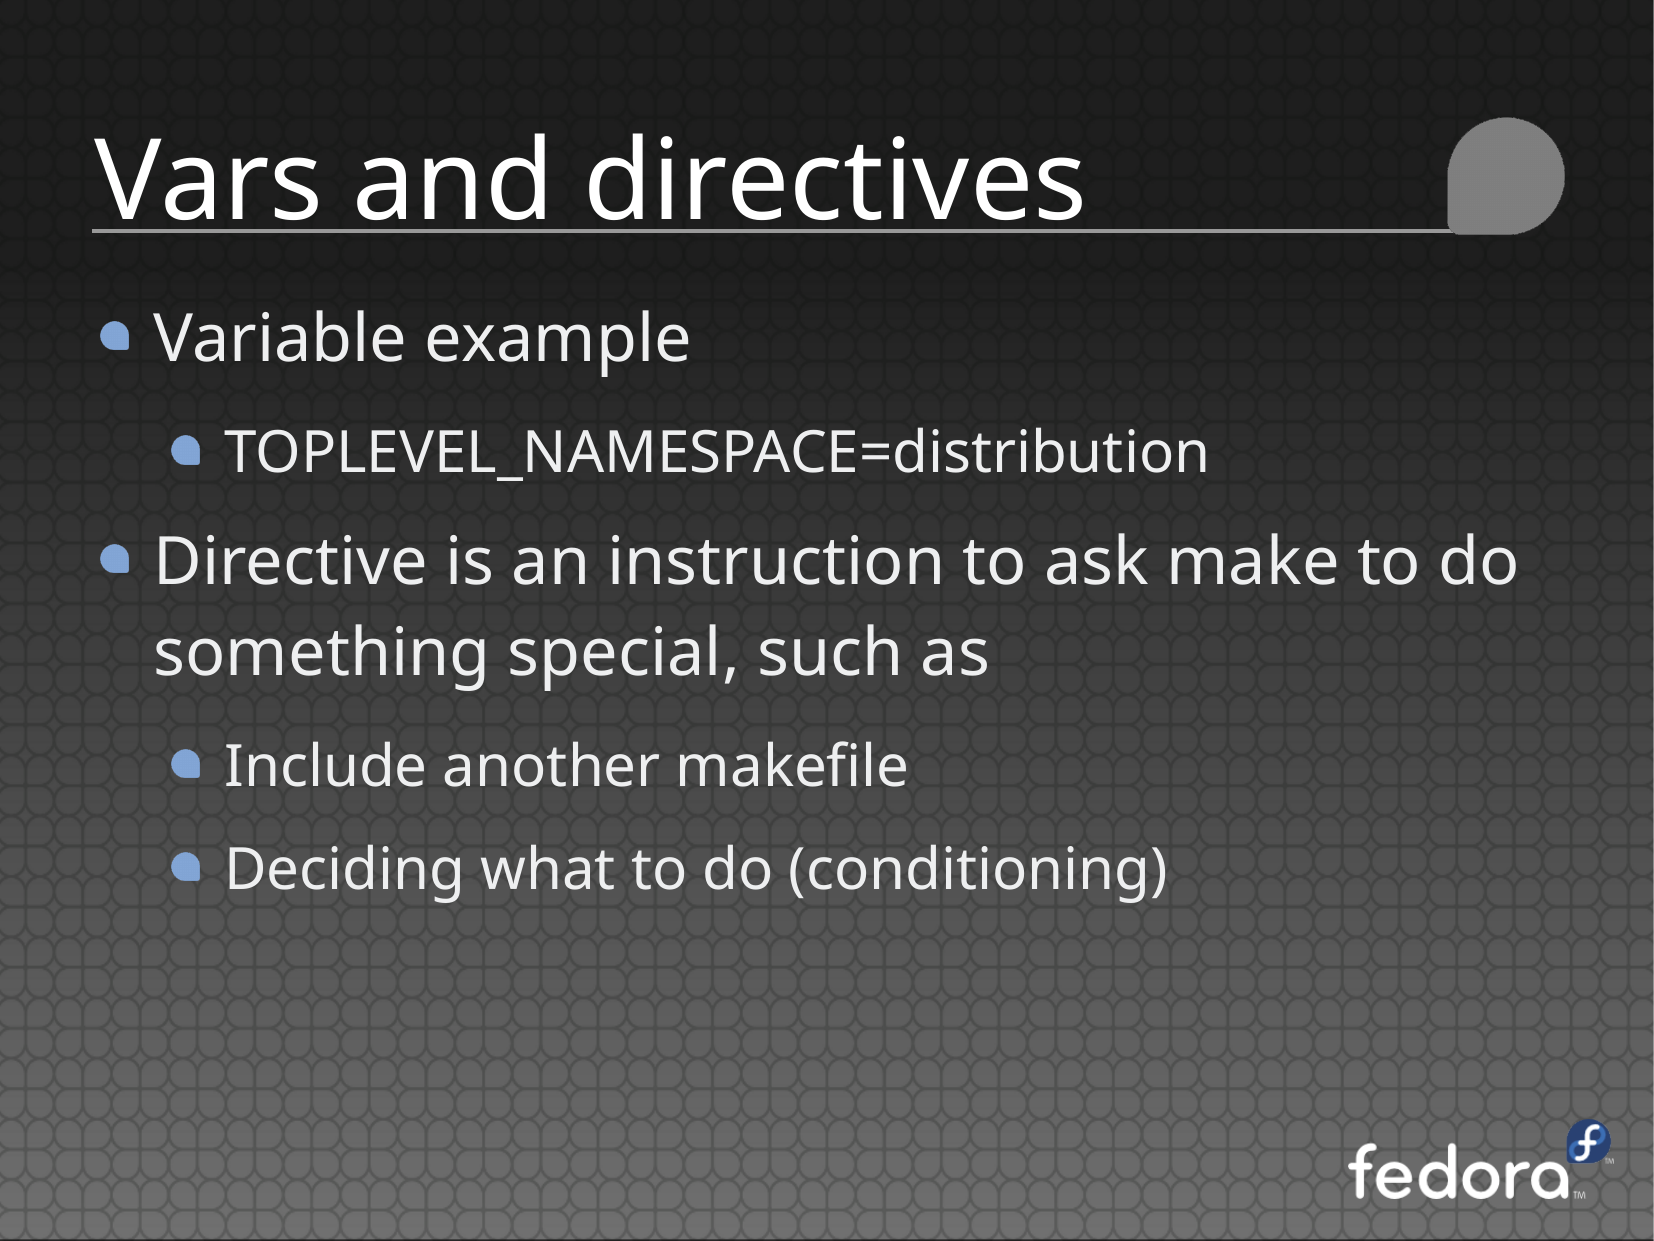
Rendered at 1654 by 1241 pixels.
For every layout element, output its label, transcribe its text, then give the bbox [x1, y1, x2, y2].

list Variable example TOPLEVEL_NAMESPACE=distribution Directive is an instruction to ask make to do something special, such as Include another makefile Deciding what to do (conditioning) [82, 290, 1571, 1119]
title Vars and directives [94, 100, 1426, 251]
picture [0, 0, 1654, 1241]
